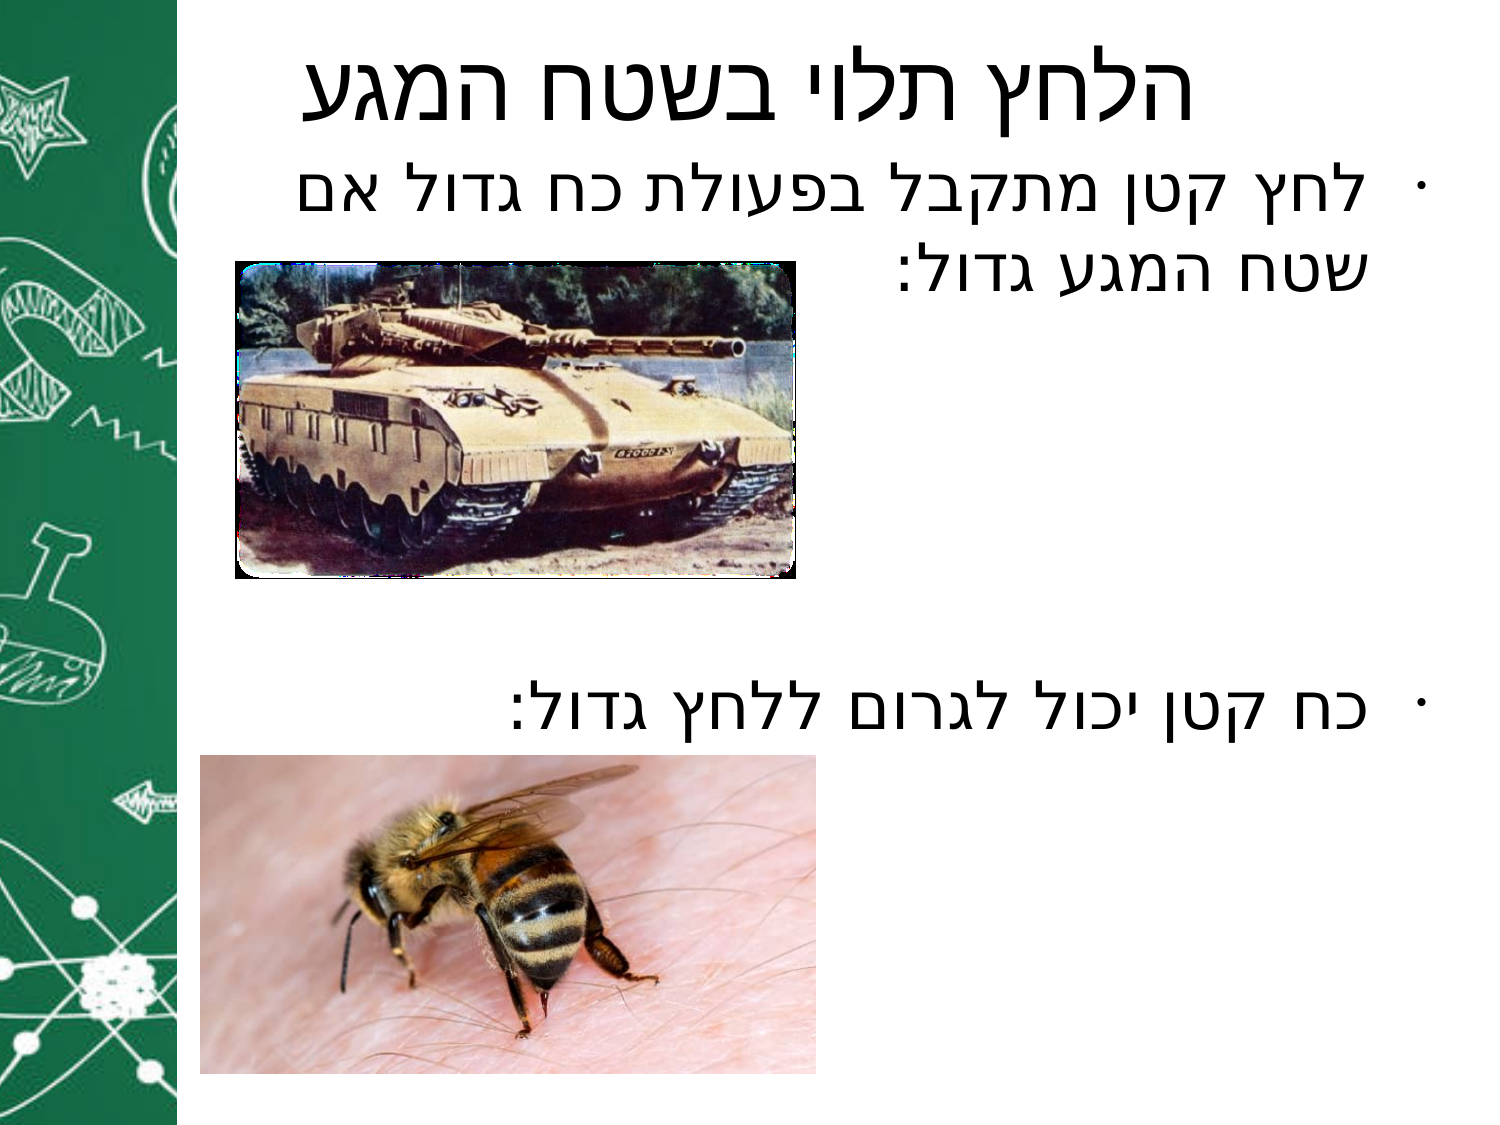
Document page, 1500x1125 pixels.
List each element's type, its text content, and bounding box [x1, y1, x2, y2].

picture [0, 0, 177, 1125]
picture [235, 261, 796, 579]
title הלחץ תלוי בשטח המגע [177, 21, 1425, 173]
picture [200, 755, 816, 1074]
list לחץ קטן מתקבל בפעולת כח גדול אם שטח המגע גדול: כח קטן יכול לגרום ללחץ גדול: [235, 137, 1442, 1047]
